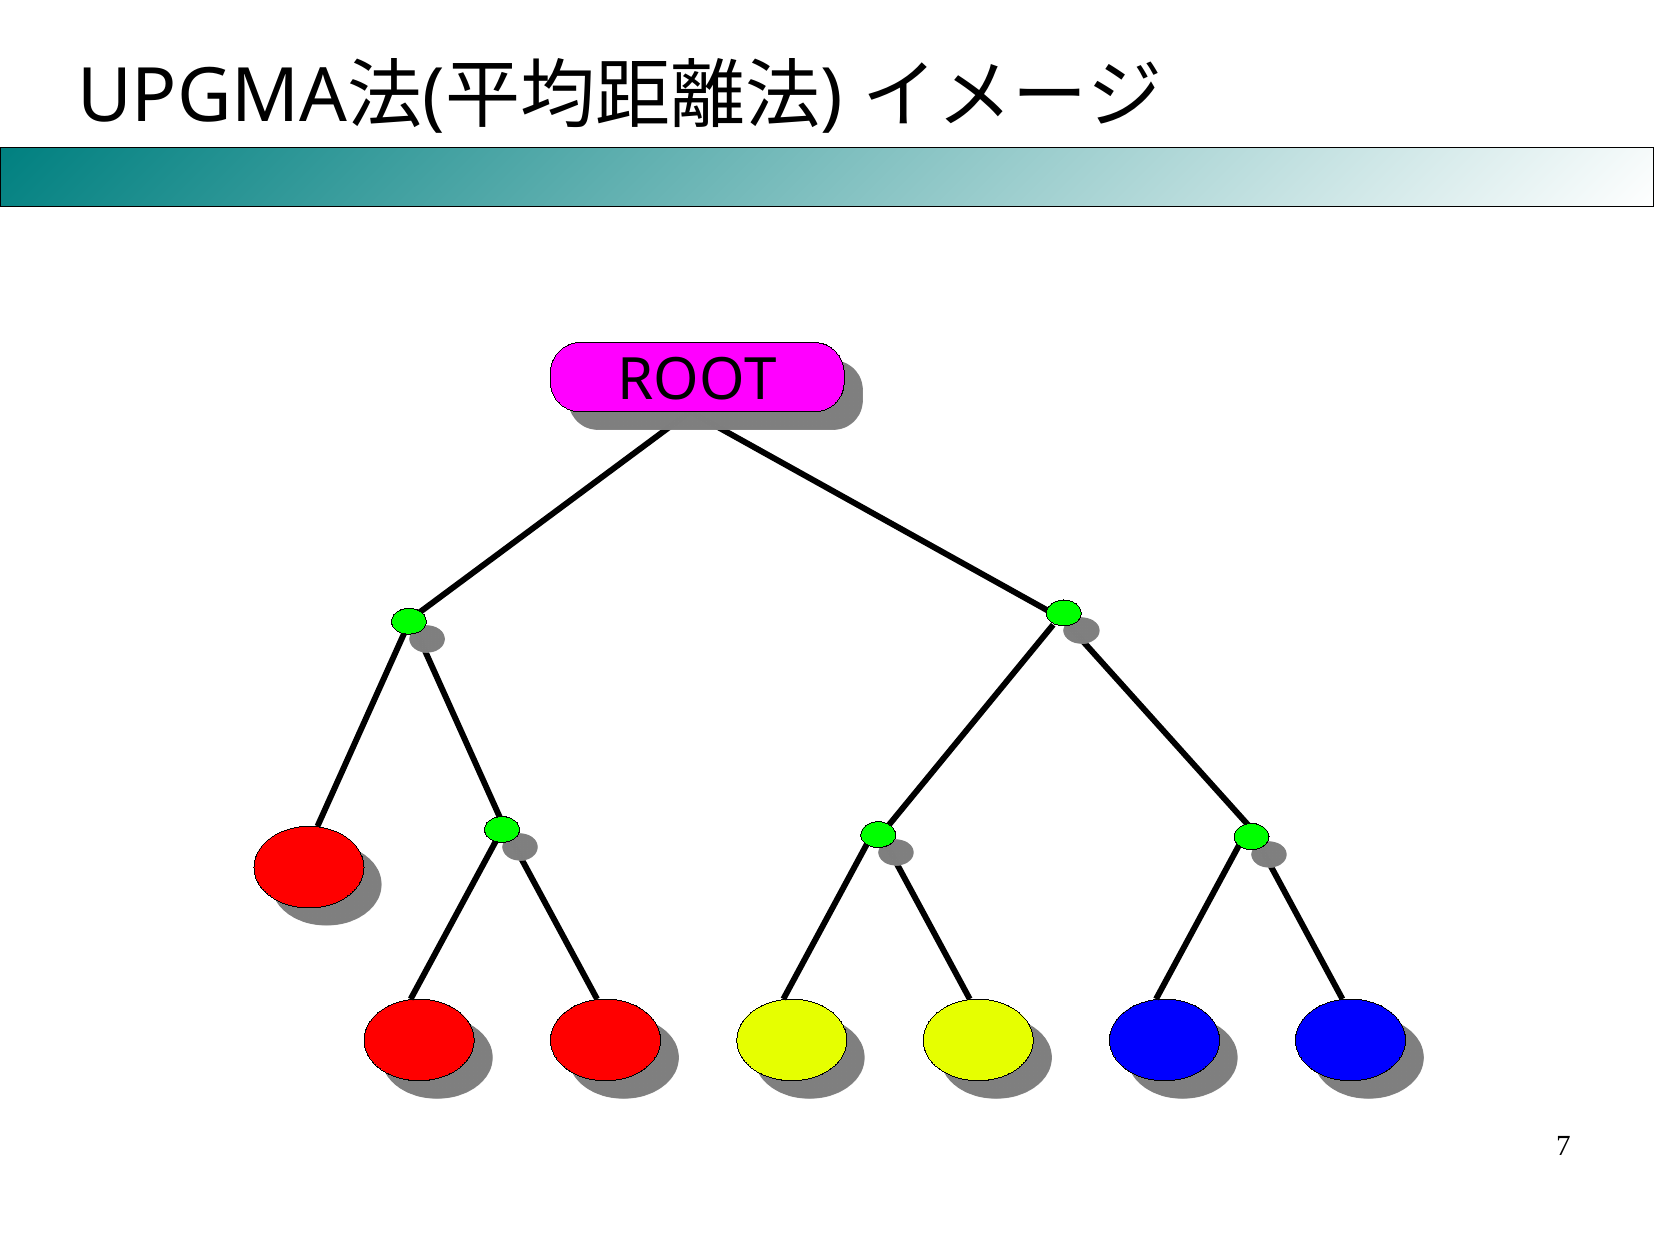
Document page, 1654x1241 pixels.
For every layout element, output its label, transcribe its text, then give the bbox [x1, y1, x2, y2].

text_box [860, 821, 896, 848]
title UPGMA法(平均距離法) イメージ [77, 29, 1566, 148]
text_box [923, 999, 1034, 1081]
text_box ROOT [550, 342, 845, 412]
text_box [1234, 823, 1270, 850]
text_box [484, 816, 520, 843]
text_box [391, 608, 427, 635]
text_box [736, 999, 847, 1081]
text_box [364, 999, 475, 1081]
text_box [550, 999, 661, 1081]
text_box [1046, 599, 1082, 626]
text_box [1109, 999, 1220, 1081]
text_box [1295, 999, 1406, 1081]
text_box [253, 826, 365, 908]
